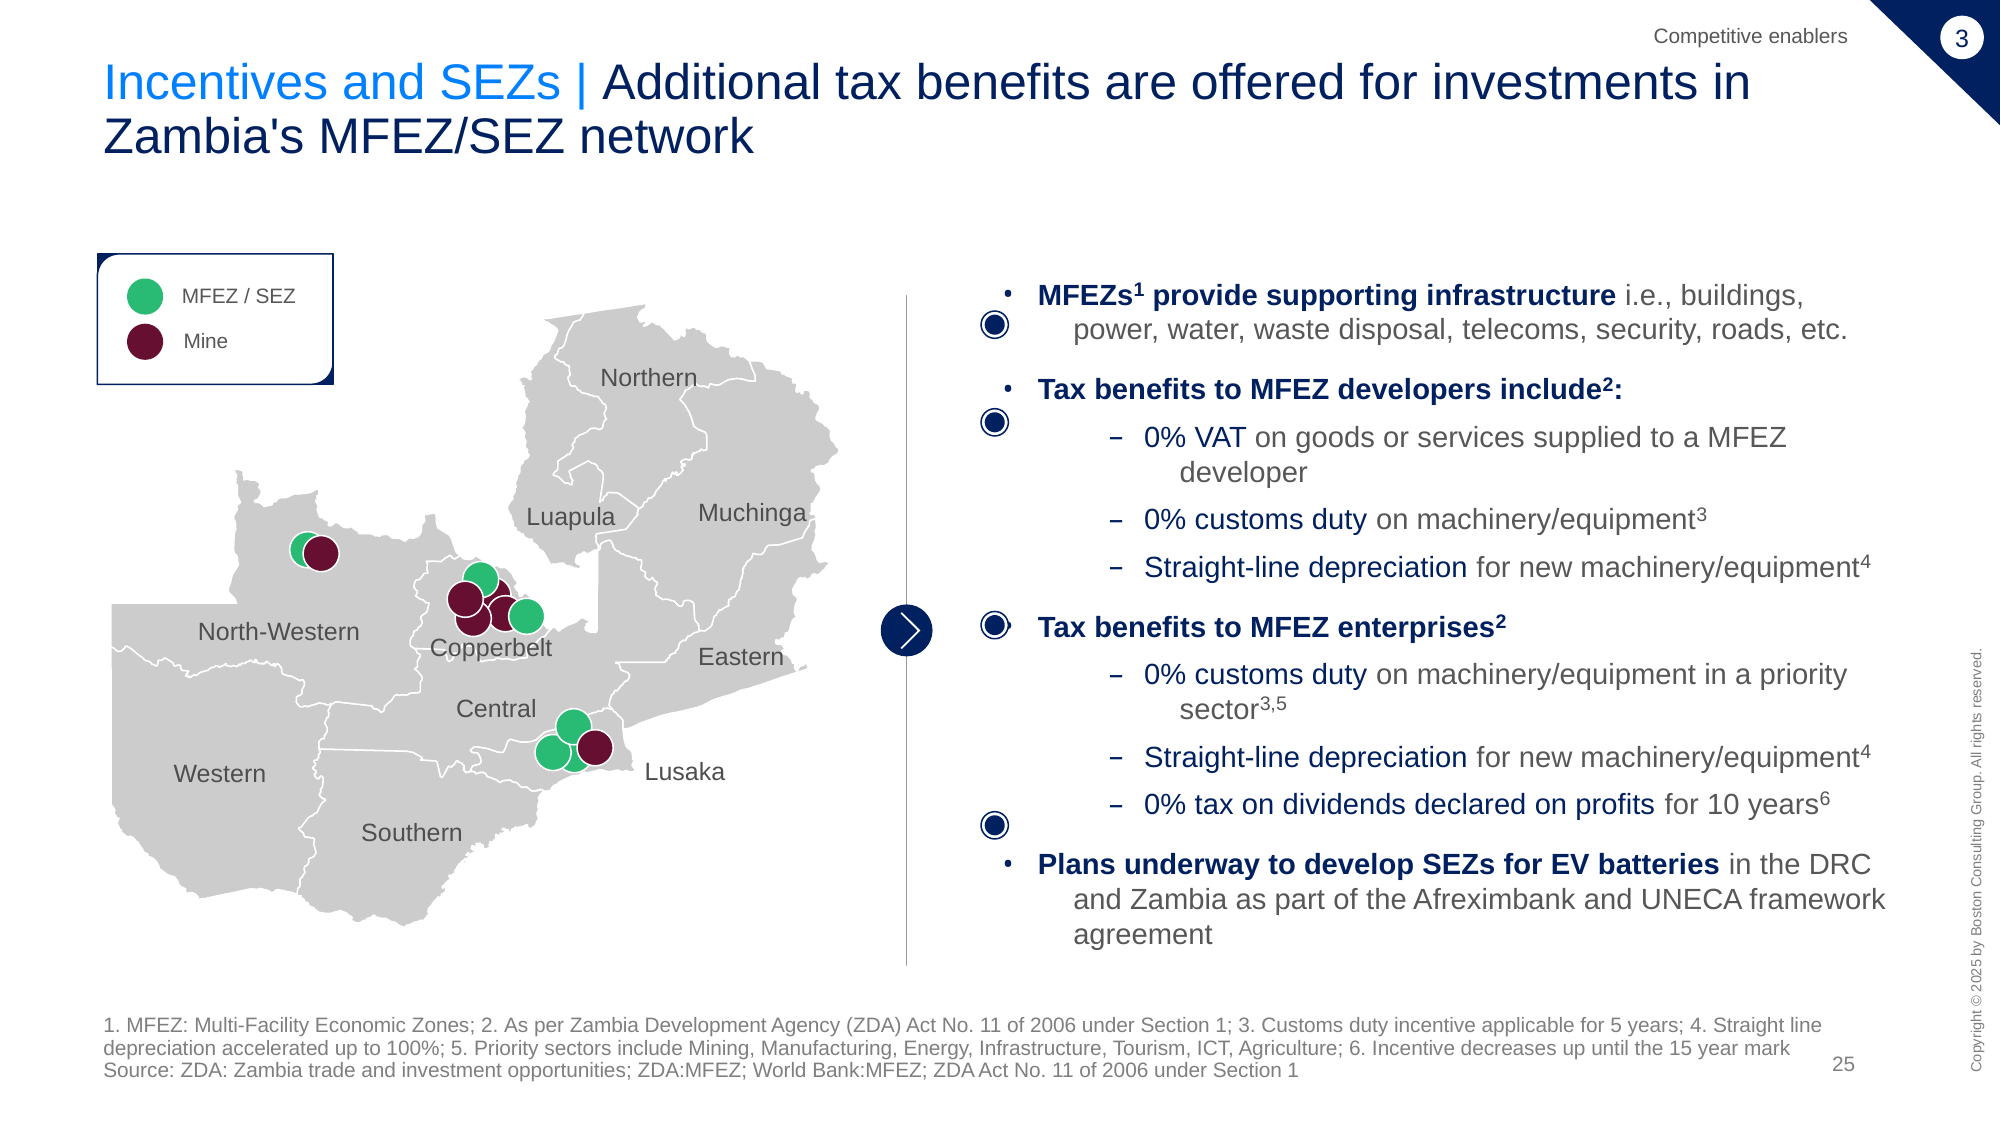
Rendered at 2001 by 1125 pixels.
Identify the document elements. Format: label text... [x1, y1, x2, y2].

text_box [97, 253, 334, 385]
text_box 3 [1940, 15, 1984, 60]
text_box Southern [361, 816, 463, 846]
text_box Luapula [526, 500, 616, 531]
text_box MFEZs1 provide supporting infrastructure i.e., buildings, power, water, waste disposal, telecoms, security, roads, etc. Tax benefits to MFEZ developers include2: 0% VAT on goods or services supplied to a MFEZ developer 0% customs duty on machinery/equipment3 Straight-line depreciation for new machinery/equipment4 Tax benefits to MFEZ enterprises2 0% customs duty on machinery/equipment in a priority sector3,5 Straight-line depreciation for new machinery/equipment4 0% tax on dividends declared on profits for 10 years6 Plans underway to develop SEZs for EV batteries in the DRC and Zambia as part of the Afreximbank and UNECA framework agreement [967, 307, 1892, 919]
title Incentives and SEZs | Additional tax benefits are offered for investments in Zambia's MFEZ/SEZ network [103, 55, 1897, 165]
text_box Northern [600, 362, 698, 392]
text_box [981, 611, 1009, 639]
text_box Muchinga [698, 497, 807, 527]
text_box Central [456, 692, 537, 723]
text_box Copperbelt [430, 632, 553, 662]
text_box [1869, 0, 2000, 126]
text_box Mine [183, 330, 302, 354]
text_box Western [174, 757, 267, 788]
text_box Competitive enablers [1653, 14, 1892, 56]
text_box [981, 311, 1009, 339]
text_box North-Western [198, 616, 361, 646]
text_box Eastern [698, 641, 785, 671]
text_box [881, 605, 932, 656]
text_box MFEZ / SEZ [181, 285, 301, 308]
text_box Lusaka [645, 755, 726, 785]
text_box [981, 811, 1009, 839]
text_box [110, 303, 840, 928]
text_box [981, 408, 1009, 436]
text_box 1. MFEZ: Multi-Facility Economic Zones; 2. As per Zambia Development Agency (ZDA) Act No. 11 of 2006 under Section 1; 3. Customs duty incentive applicable for 5 years; 4. Straight line depreciation accelerated up to 100%; 5. Priority sectors include Mining, Manufacturing, Energy, Infrastructure, Tourism, ICT, Agriculture; 6. Incentive decreases up until the 15 year mark Source: ZDA: Zambia trade and investment opportunities; ZDA: MFEZ; World Bank: MFEZ; ZDA Act No. 11 of 2006 under Section 1 [103, 1015, 1865, 1082]
